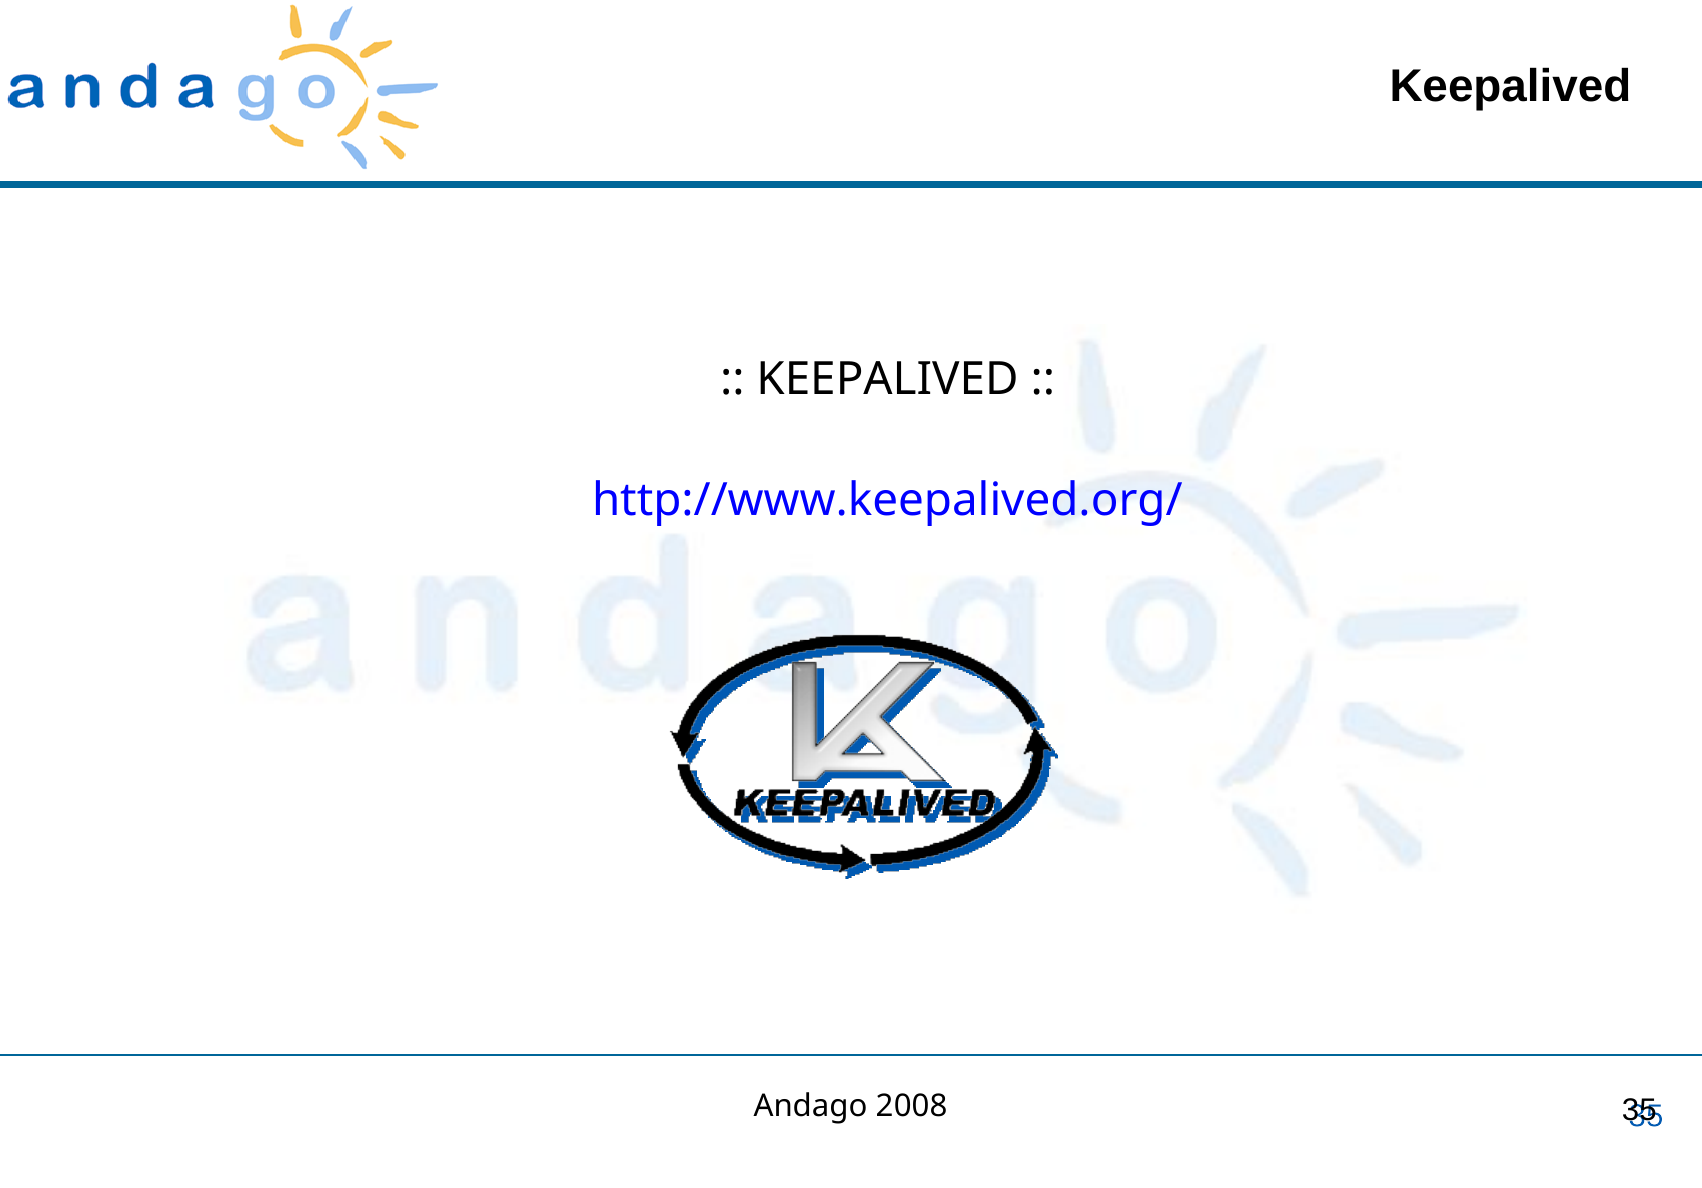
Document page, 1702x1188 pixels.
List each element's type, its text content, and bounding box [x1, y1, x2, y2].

picture [0, 0, 255, 175]
title Keepalived [255, 0, 1702, 188]
subtitle :: KEEPALIVED :: http://www.keepalived.org/ [123, 259, 1570, 972]
picture [667, 632, 1055, 876]
